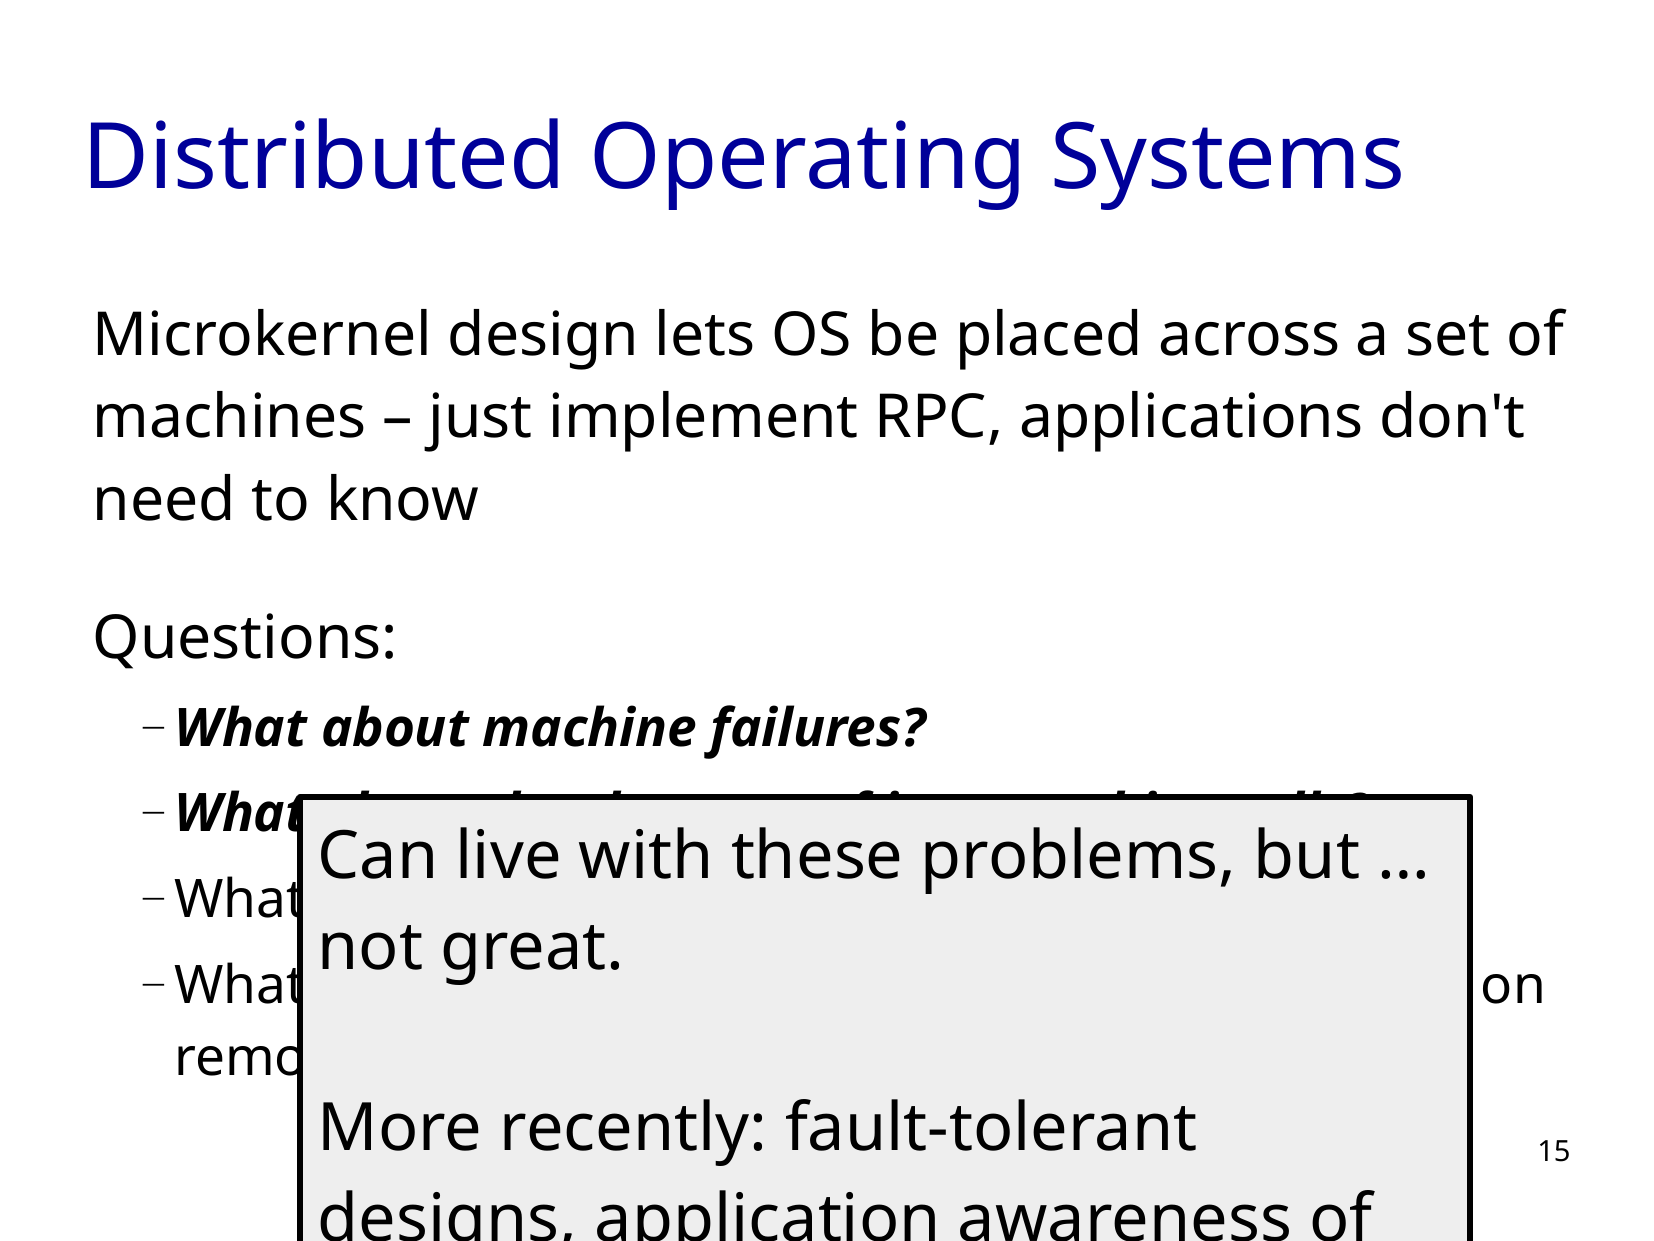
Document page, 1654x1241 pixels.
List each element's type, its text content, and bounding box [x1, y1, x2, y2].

list Microkernel design lets OS be placed across a set of machines – just implement RPC, applications don't need to know Questions: What about machine failures? What about the slowness of intermachine calls? What about sharing memory between machines? What about moving processes to/starting processes on remote machines? [60, 290, 1571, 1096]
title Distributed Operating Systems [82, 49, 1571, 257]
text_box Can live with these problems, but … not great. More recently: fault-tolerant designs, application awareness of locality [300, 796, 1471, 1187]
